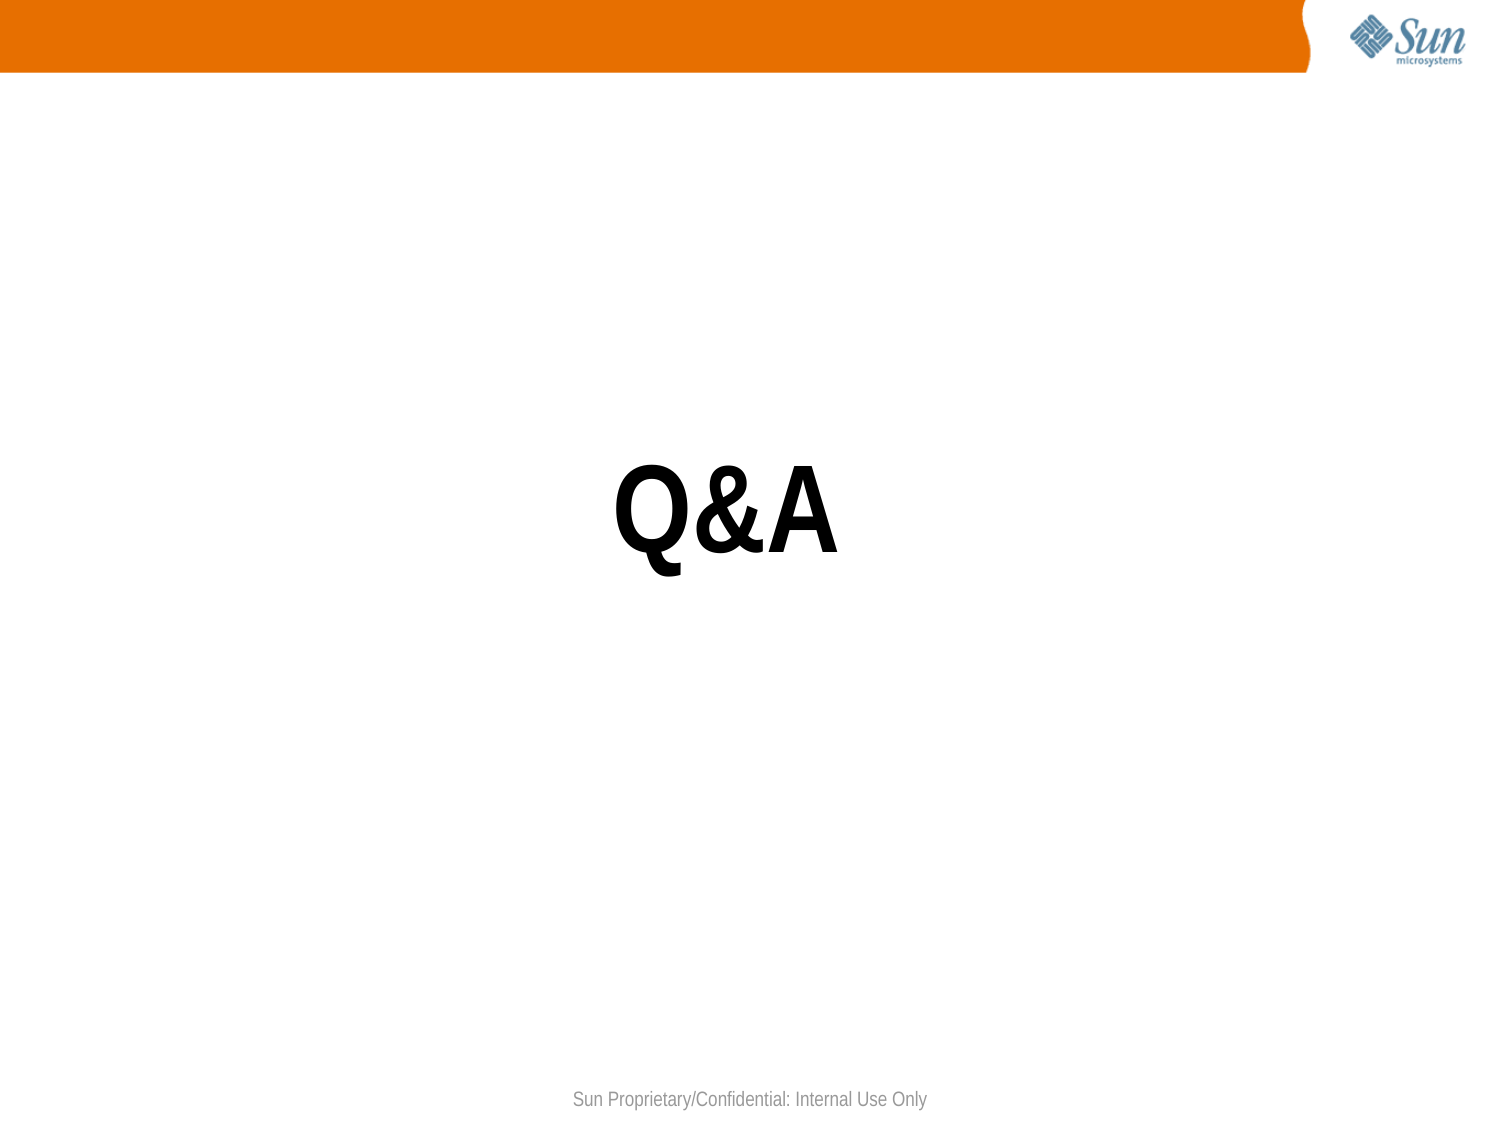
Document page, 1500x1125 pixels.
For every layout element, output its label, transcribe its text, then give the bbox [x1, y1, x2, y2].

picture [0, 0, 1500, 75]
text_box Q&A [612, 454, 841, 598]
